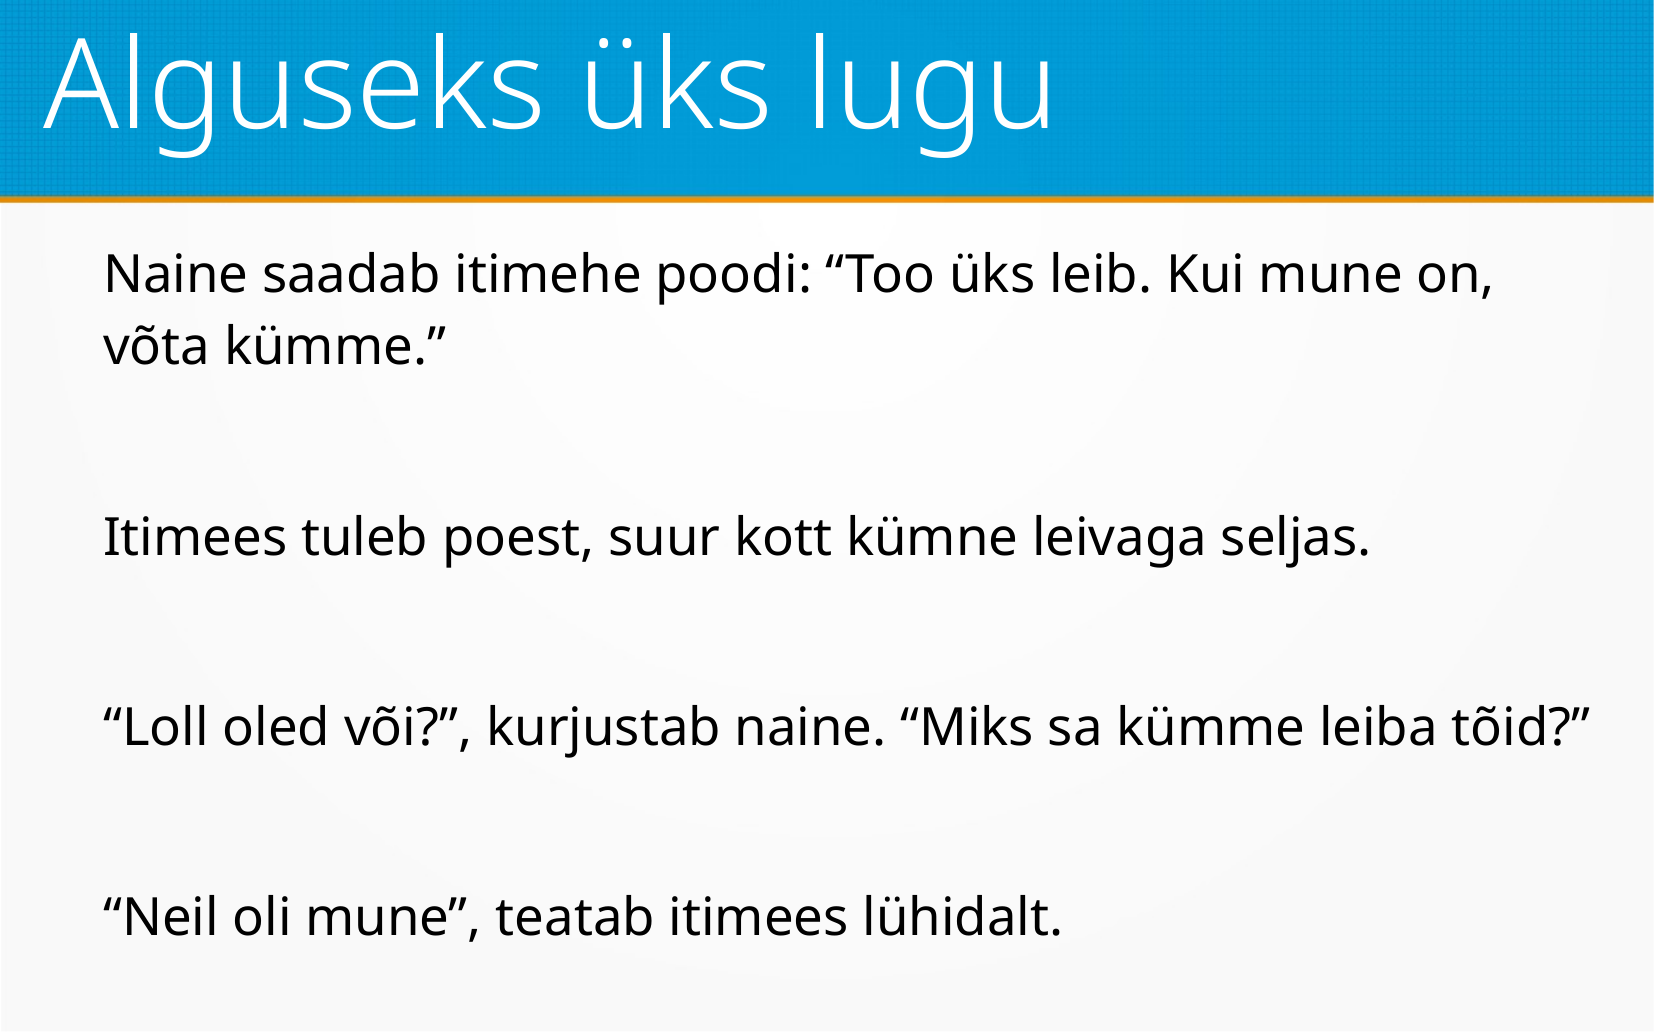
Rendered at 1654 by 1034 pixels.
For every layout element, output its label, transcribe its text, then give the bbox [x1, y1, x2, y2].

list Naine saadab itimehe poodi: “Too üks leib. Kui mune on, võta kümme.” Itimees tuleb poest, suur kott kümne leivaga seljas. “Loll oled või?”, kurjustab naine. “Miks sa kümme leiba tõid?” “Neil oli mune”, teatab itimees lühidalt. [47, 236, 1607, 1002]
title Alguseks üks lugu [43, 0, 1619, 166]
picture [0, 195, 1654, 1034]
